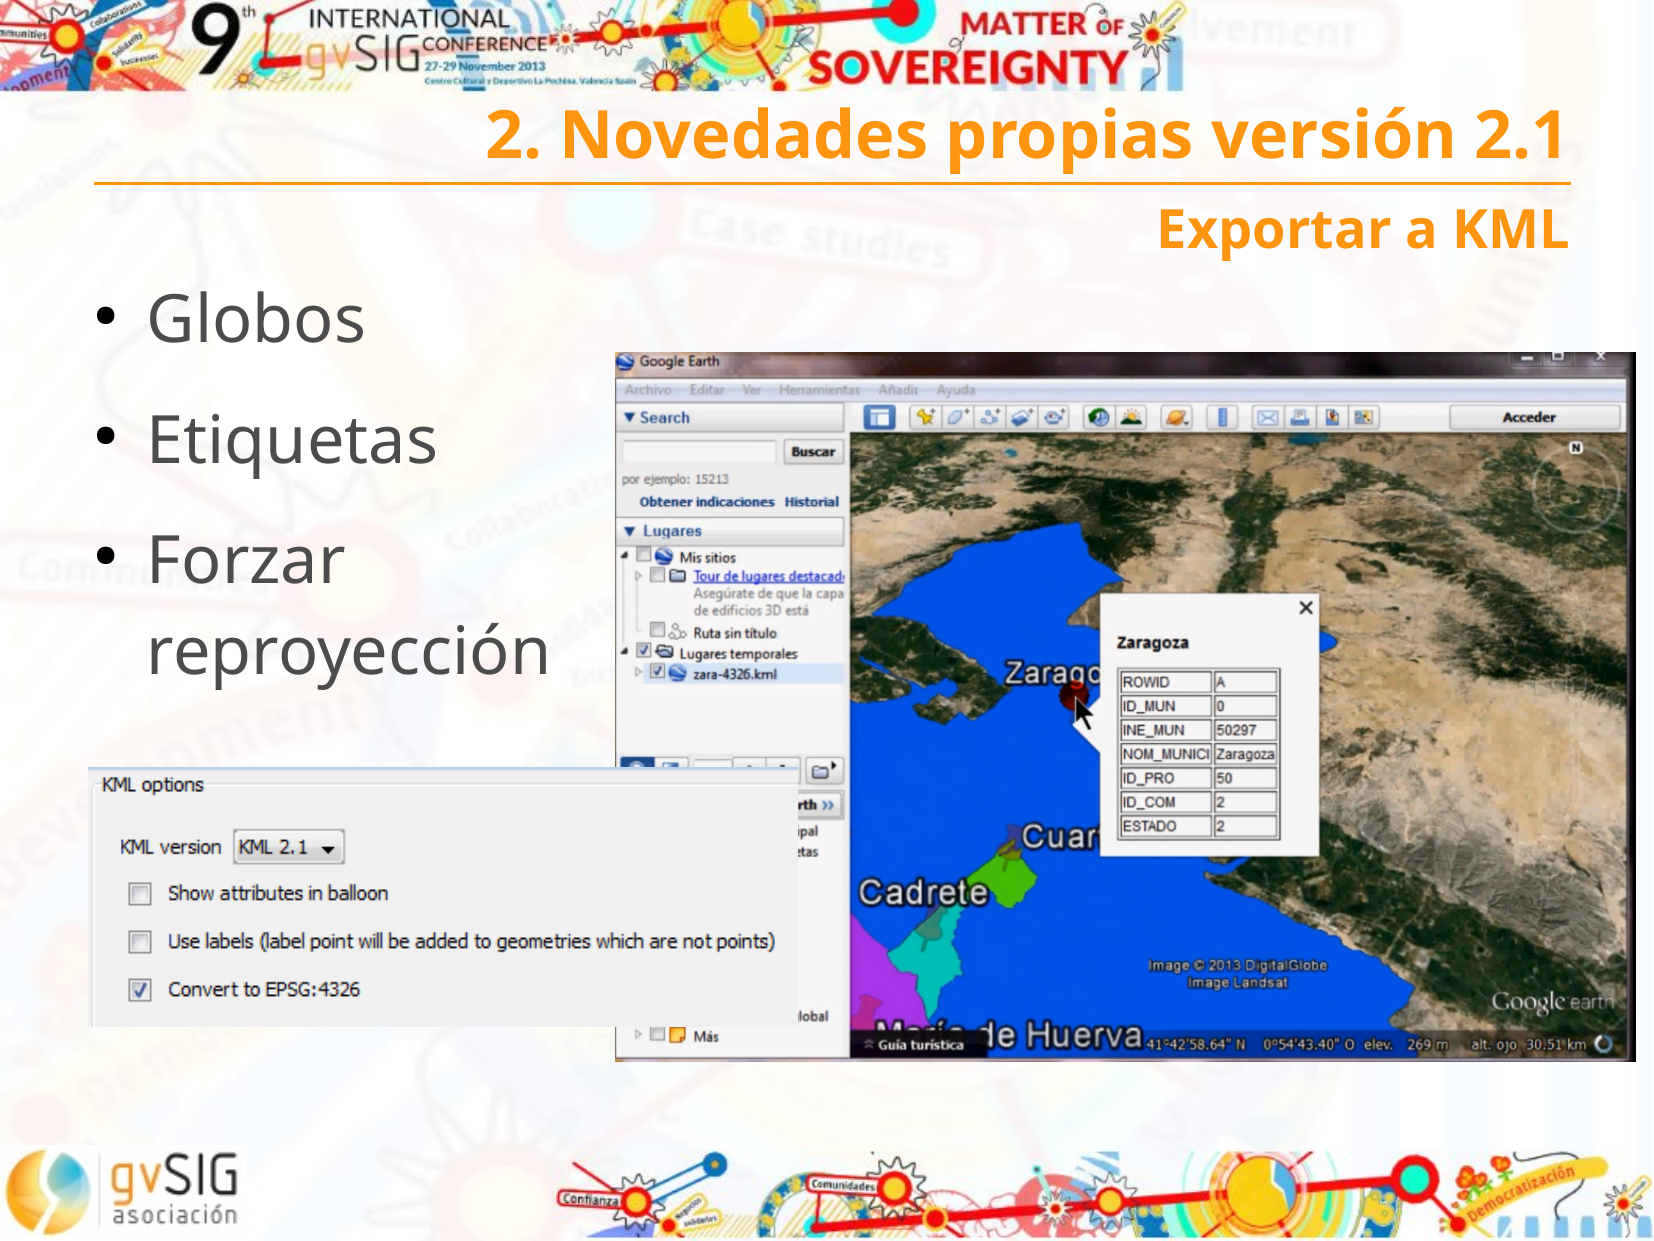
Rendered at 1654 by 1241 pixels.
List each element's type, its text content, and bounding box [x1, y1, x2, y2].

title Exportar a KML [82, 183, 1571, 272]
title 2. Novedades propias versión 2.1 [82, 88, 1571, 178]
list Globos Etiquetas Forzar reproyección [76, 271, 591, 715]
picture [0, 0, 1654, 1241]
